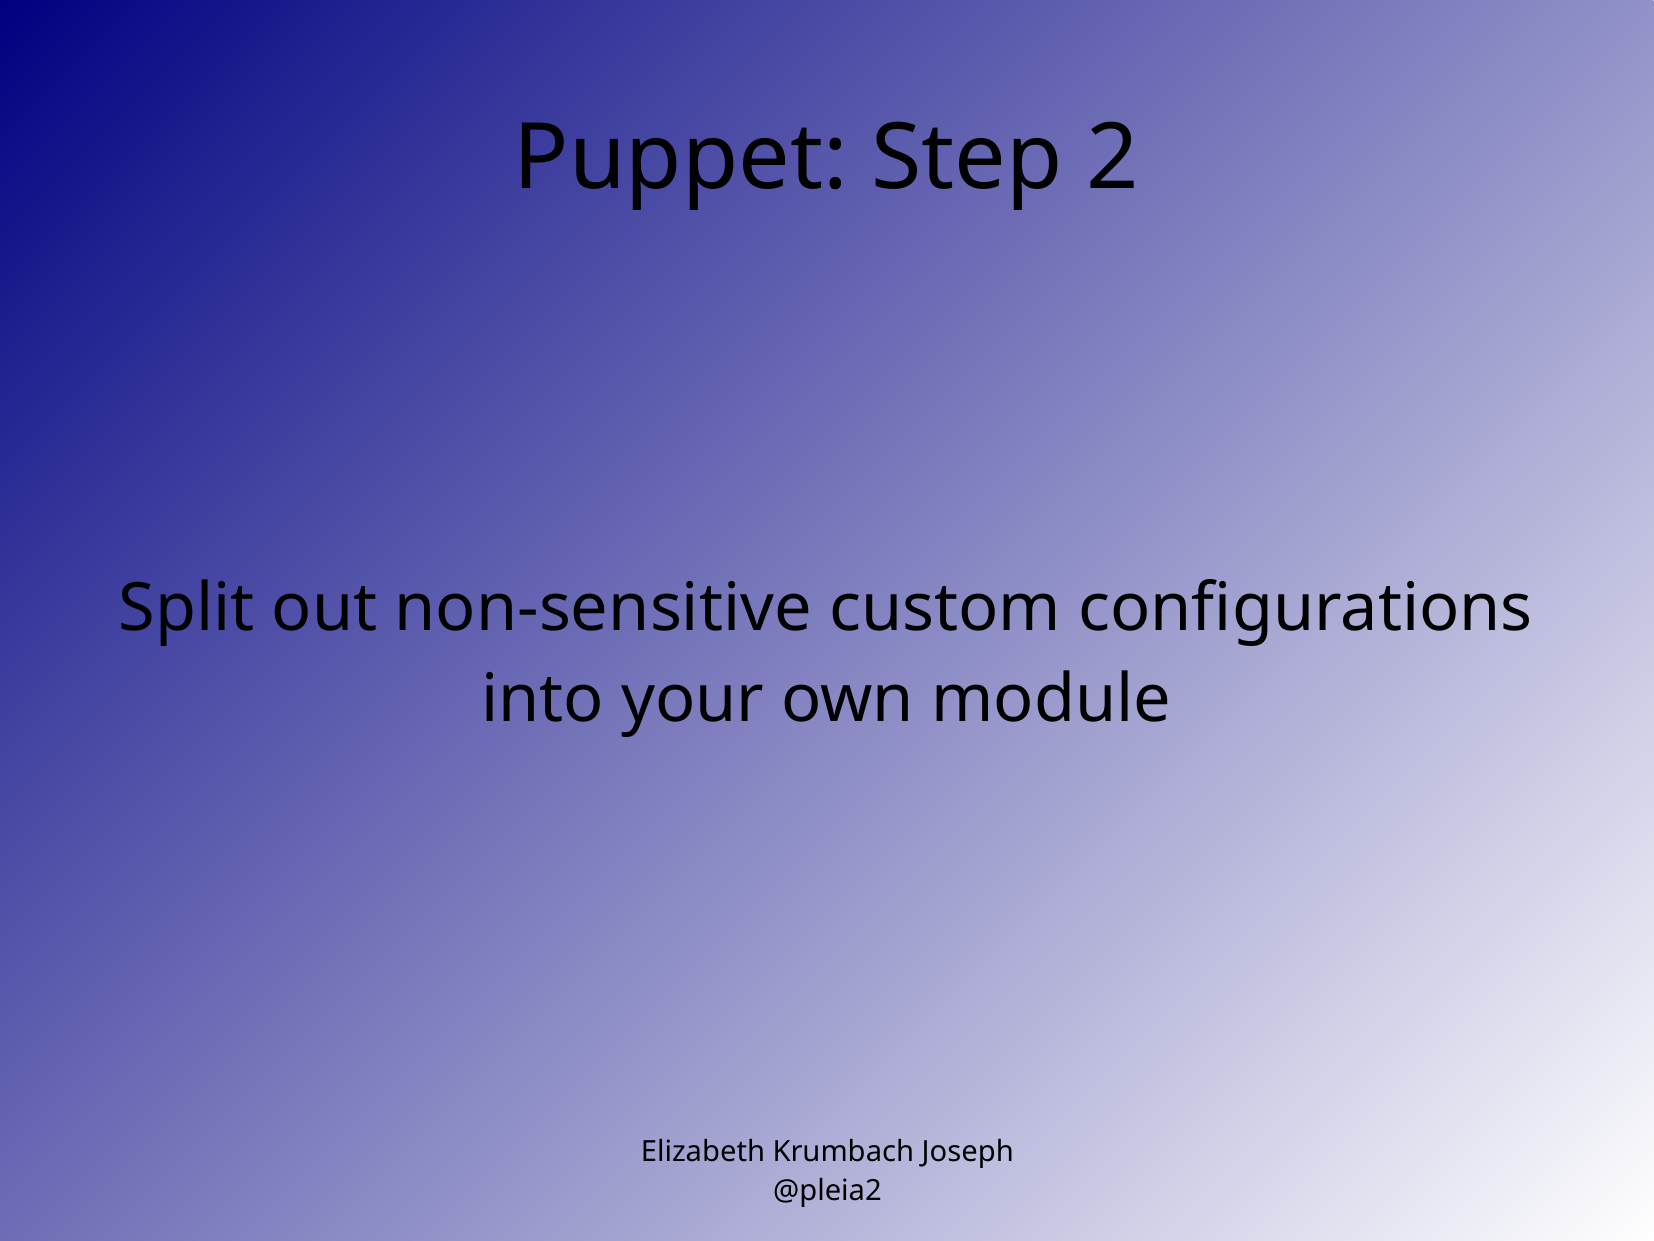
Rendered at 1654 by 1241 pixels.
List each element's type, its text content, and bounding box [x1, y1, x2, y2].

subtitle Split out non-sensitive custom configurations into your own module [82, 290, 1571, 1010]
title Puppet: Step 2 [82, 49, 1571, 257]
